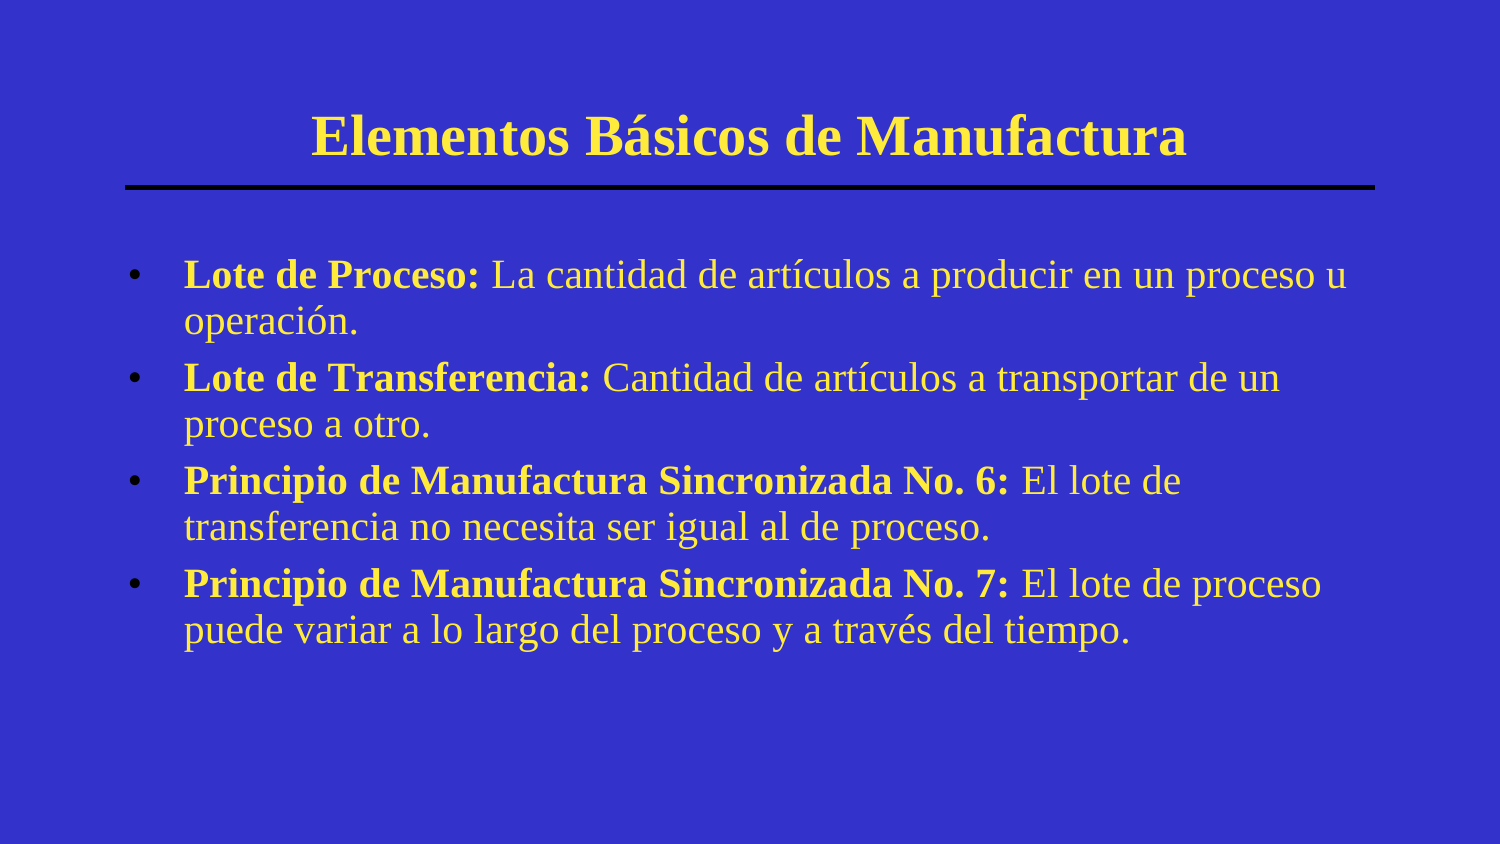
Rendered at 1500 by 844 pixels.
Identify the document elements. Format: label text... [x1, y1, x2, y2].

title Elementos Básicos de Manufactura [112, 65, 1388, 207]
list Lote de Proceso: La cantidad de artículos a producir en un proceso u operación. Lote de Transferencia: Cantidad de artículos a transportar de un proceso a otro. Principio de Manufactura Sincronizada No. 6: El lote de transferencia no necesita ser igual al de proceso. Principio de Manufactura Sincronizada No. 7: El lote de proceso puede variar a lo largo del proceso y a través del tiempo. [112, 243, 1388, 751]
